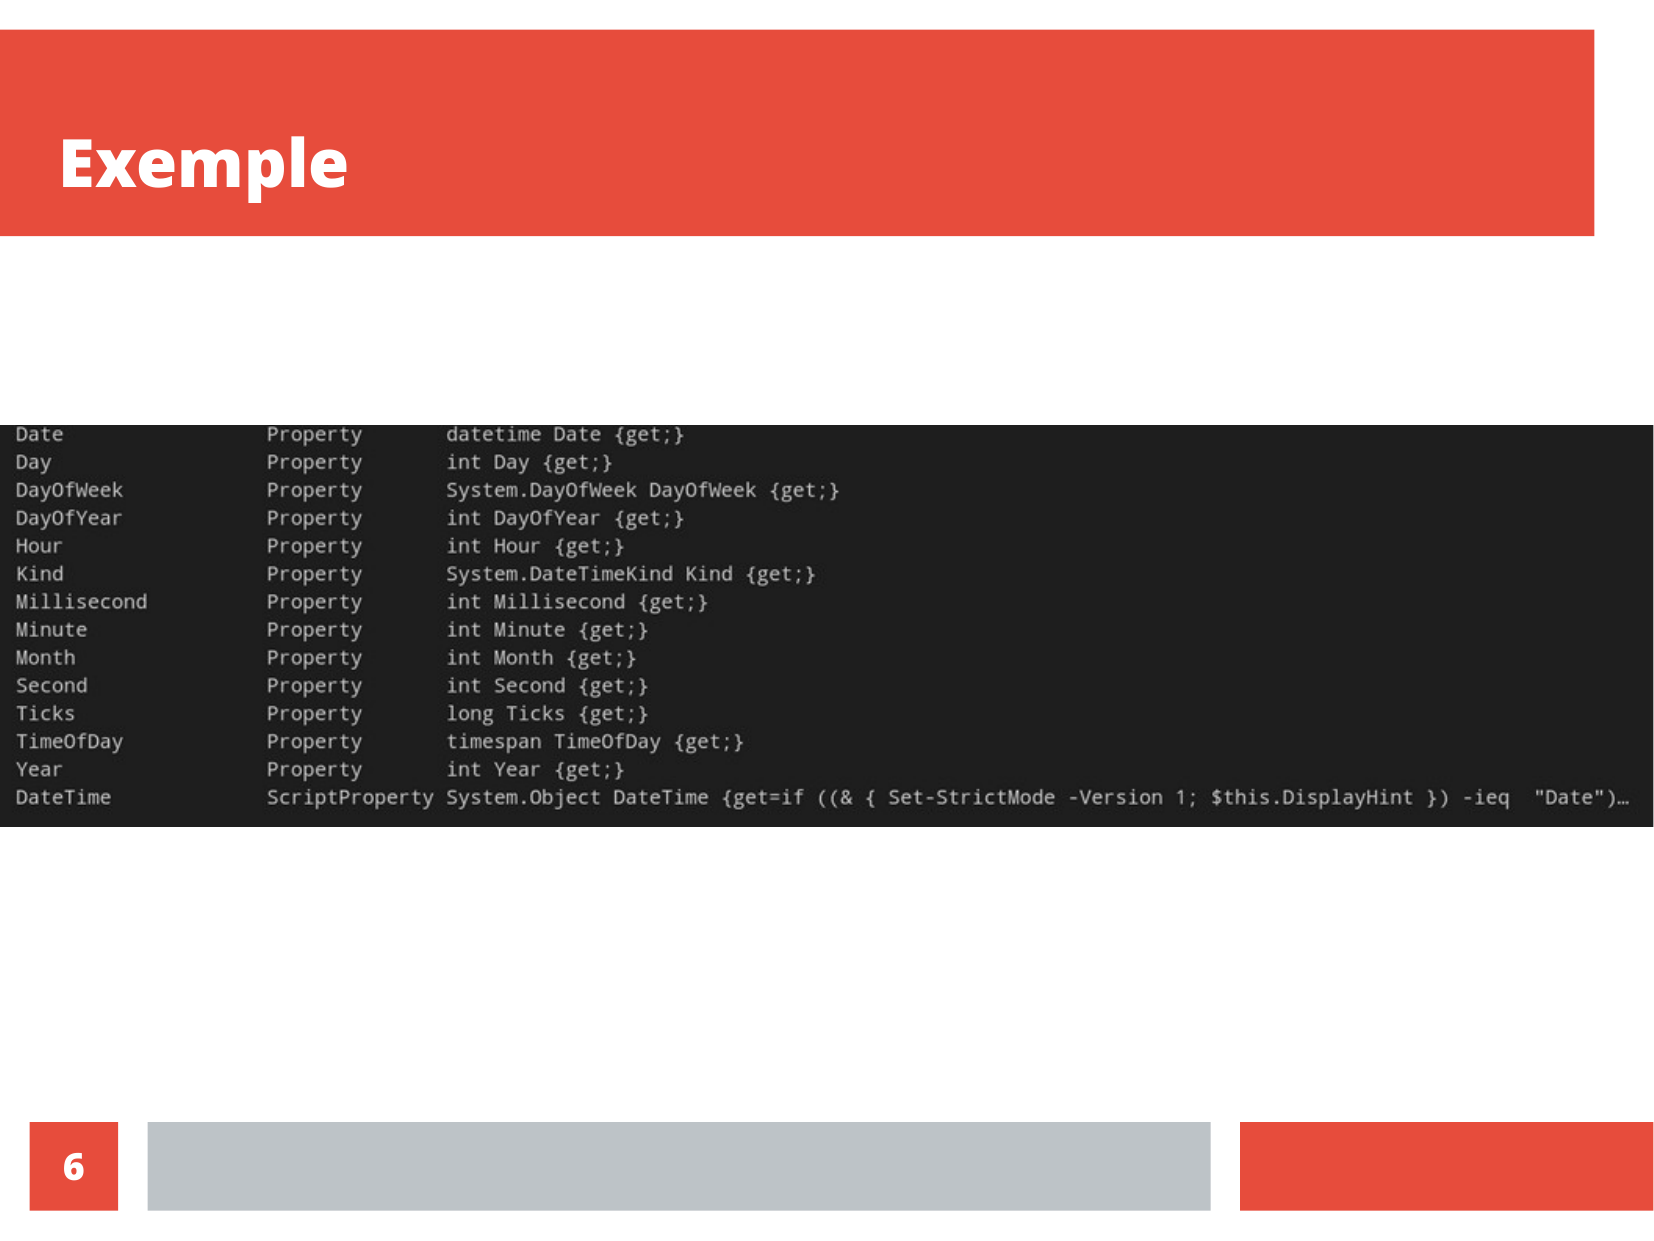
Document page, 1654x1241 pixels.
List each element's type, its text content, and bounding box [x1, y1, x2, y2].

title Exemple [59, 59, 1595, 207]
picture [0, 425, 1654, 827]
